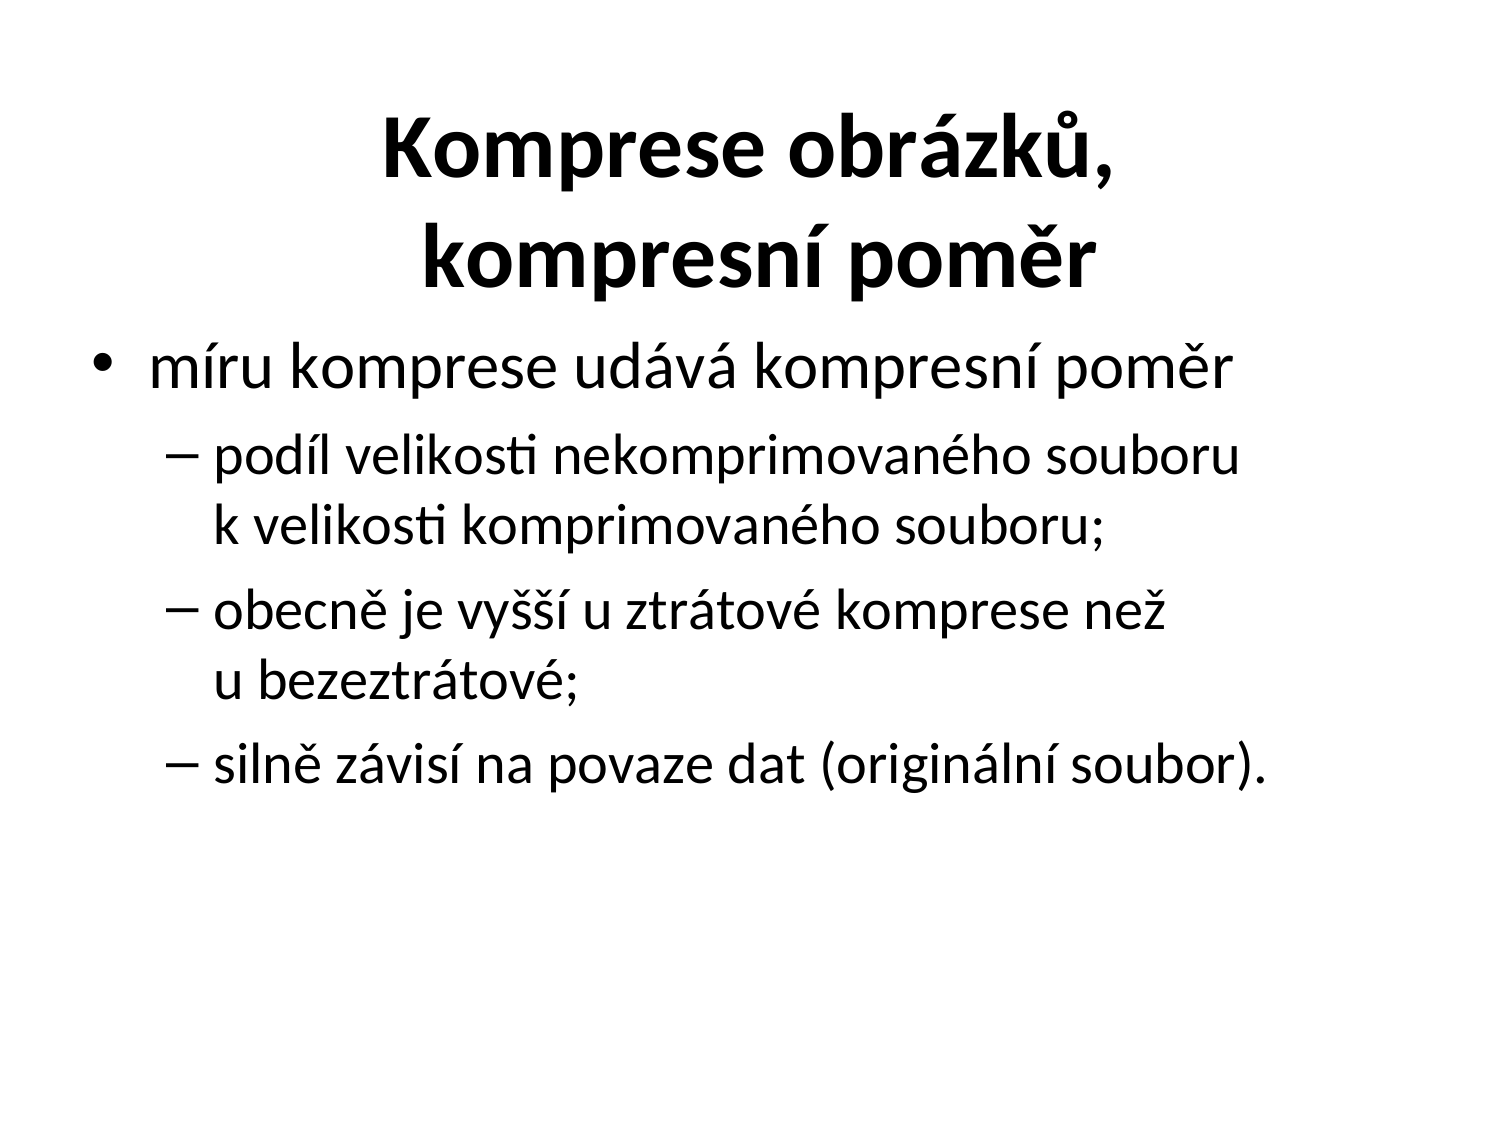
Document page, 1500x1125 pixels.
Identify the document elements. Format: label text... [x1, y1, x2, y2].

title Komprese obrázků, kompresní poměr [85, 78, 1436, 314]
list míru komprese udává kompresní poměr podíl velikosti nekomprimovaného souboru k velikosti komprimovaného souboru; obecně je vyšší u ztrátové komprese než u bezeztrátové; silně závisí na povaze dat (originální soubor). [76, 314, 1427, 1057]
